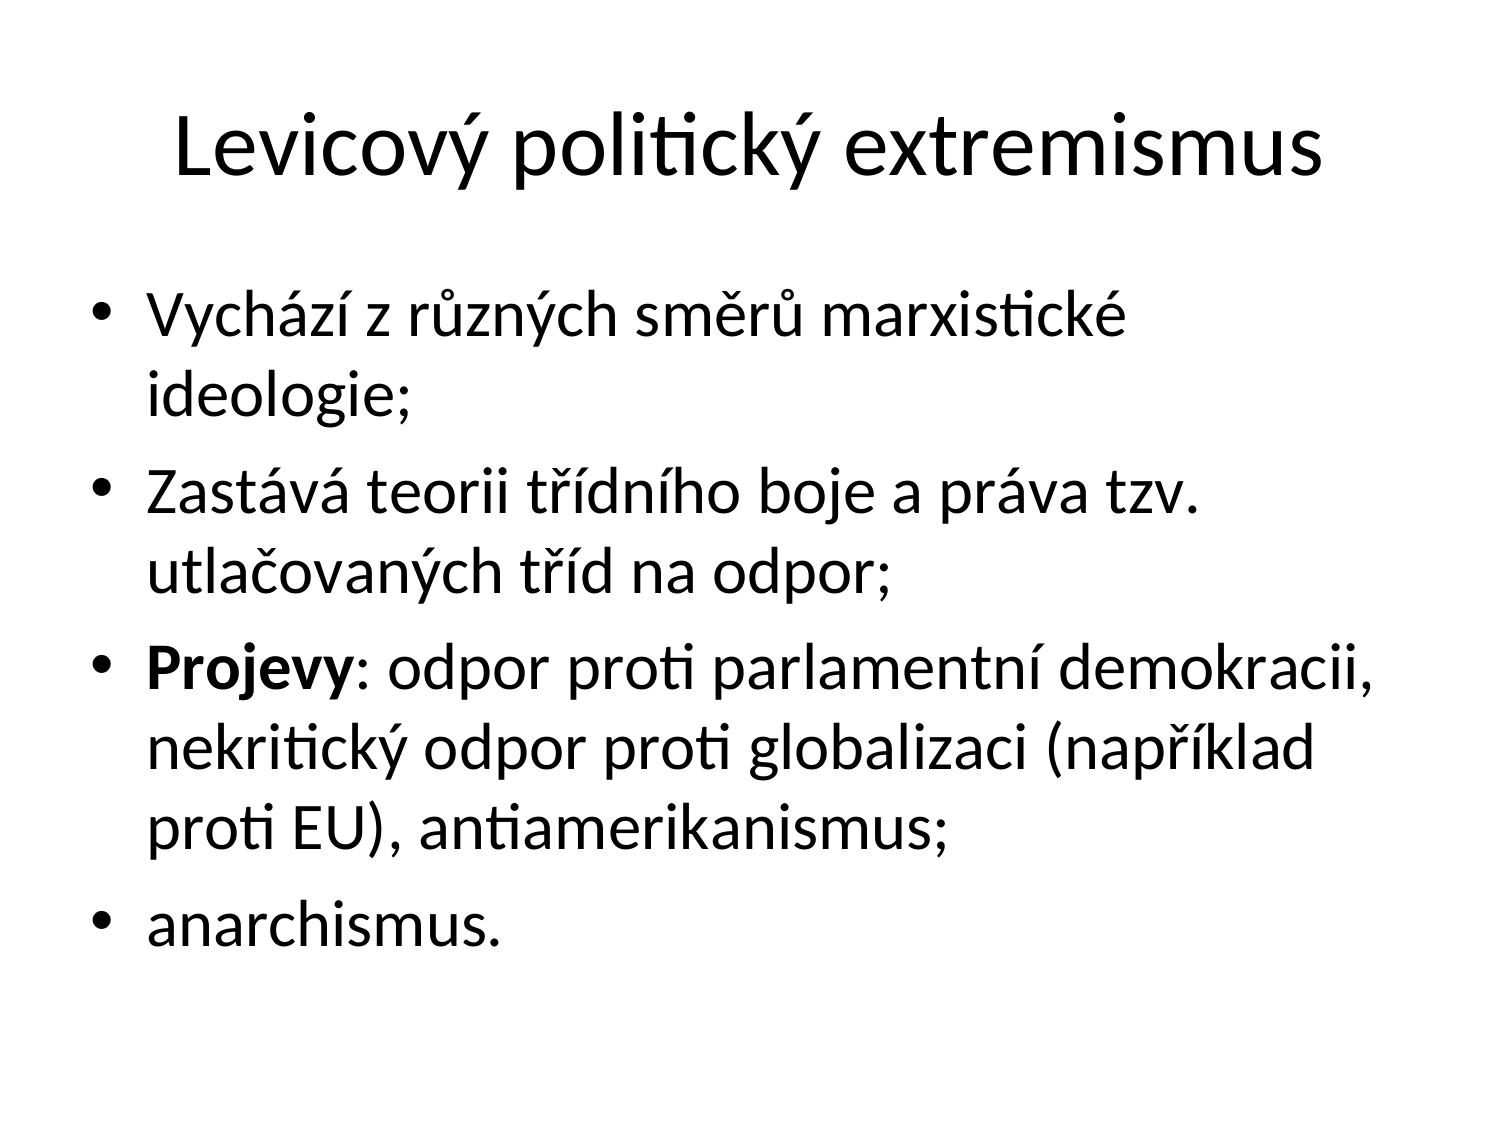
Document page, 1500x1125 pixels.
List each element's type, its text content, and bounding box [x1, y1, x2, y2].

title Levicový politický extremismus [75, 45, 1426, 233]
list Vychází z různých směrů marxistické ideologie; Zastává teorii třídního boje a práva tzv. utlačovaných tříd na odpor; Projevy: odpor proti parlamentní demokracii, nekritický odpor proti globalizaci (například proti EU), antiamerikanismus; anarchismus. [75, 262, 1426, 1064]
